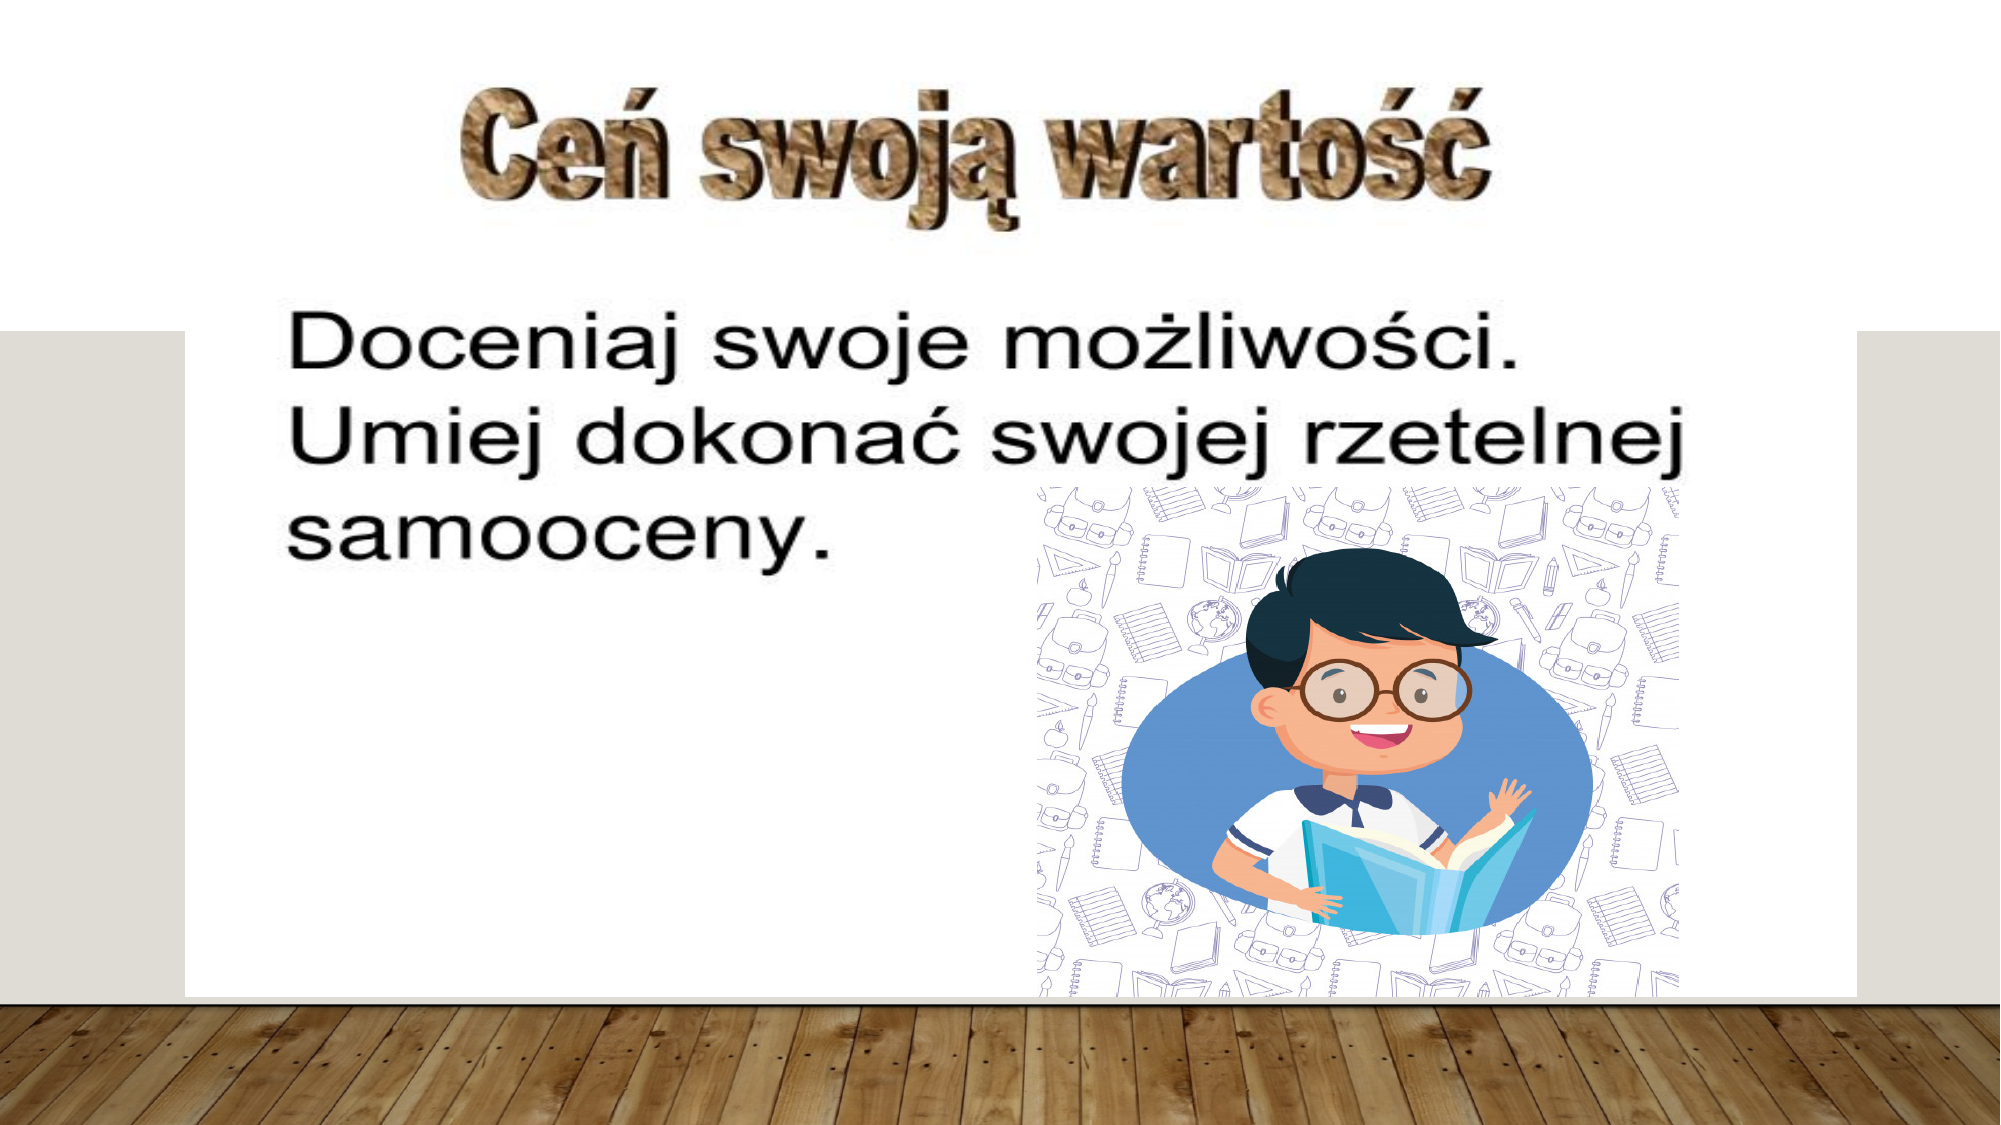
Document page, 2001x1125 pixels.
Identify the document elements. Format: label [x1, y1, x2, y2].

picture [185, 25, 1857, 998]
picture [0, 1007, 2000, 1125]
